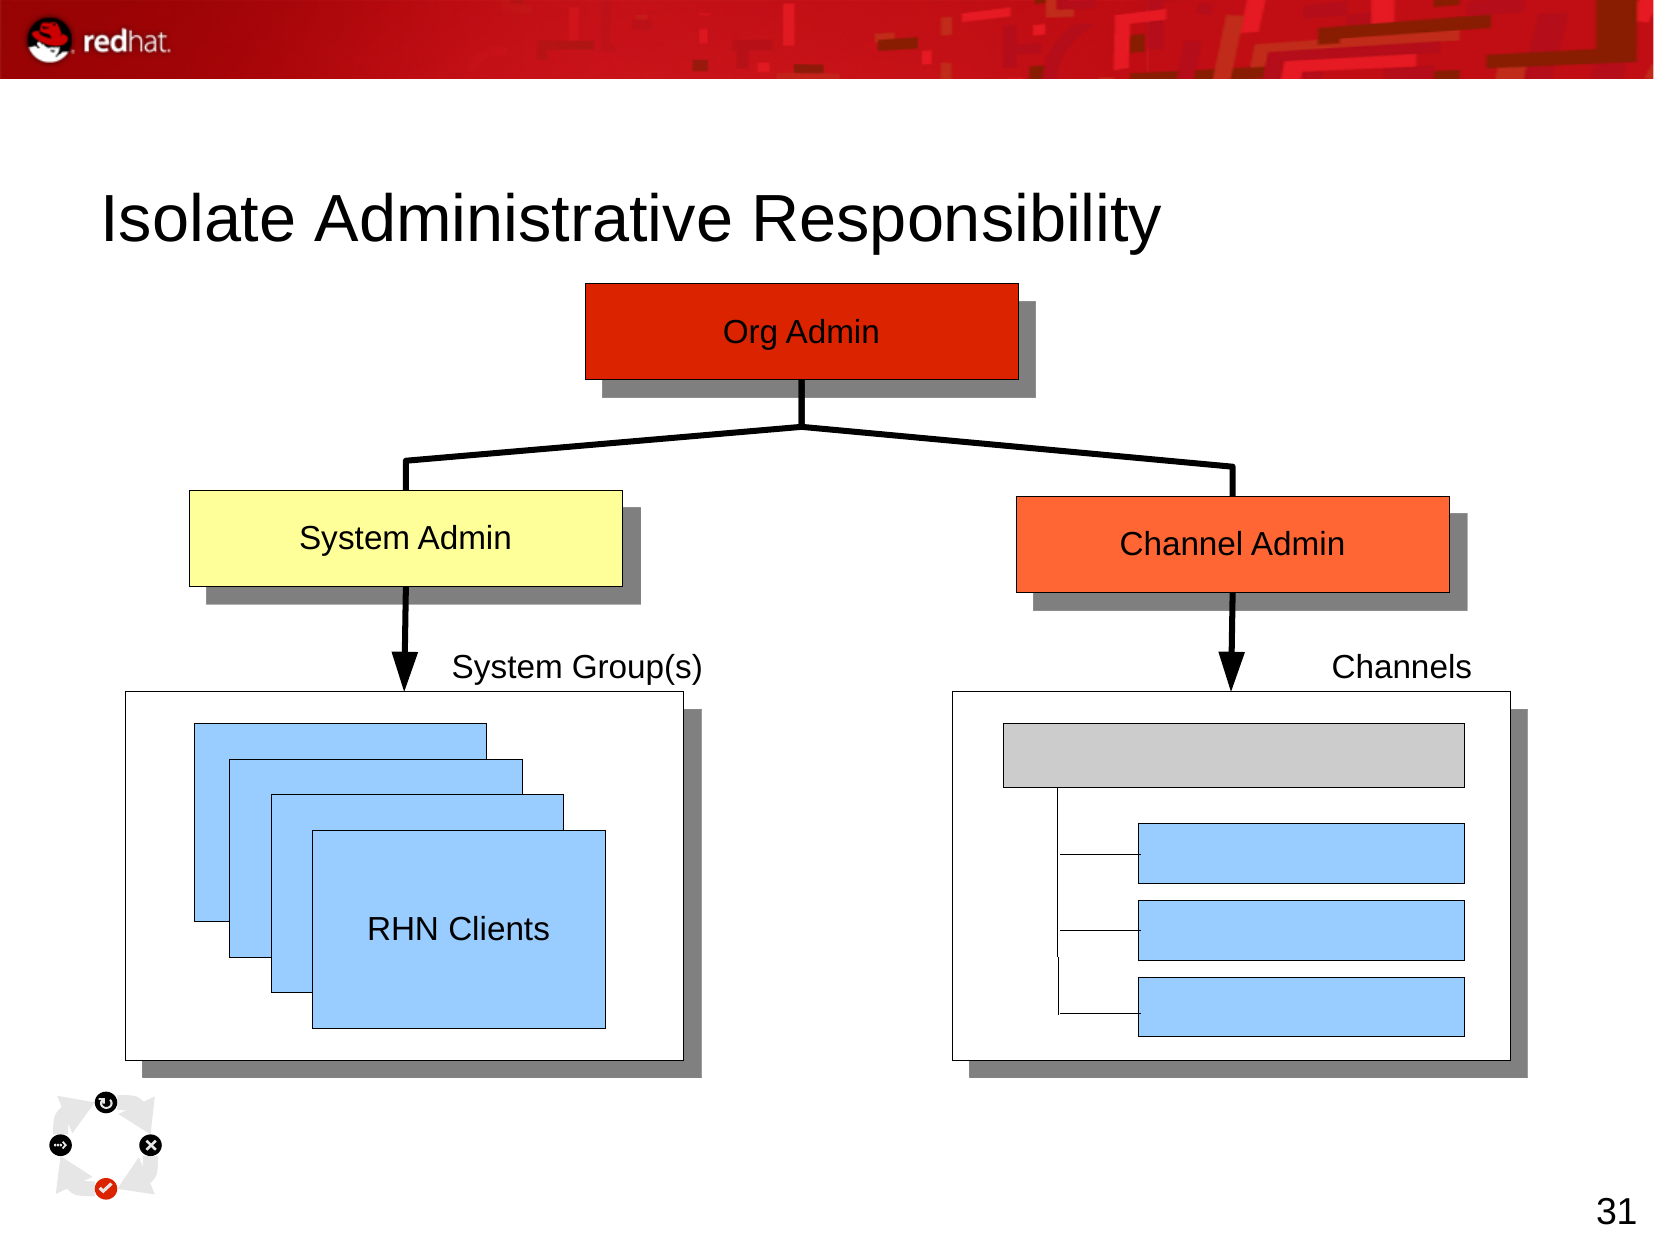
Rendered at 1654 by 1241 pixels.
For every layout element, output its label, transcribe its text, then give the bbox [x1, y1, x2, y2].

text_box System Admin [189, 490, 623, 587]
title Isolate Administrative Responsibility [100, 171, 1506, 266]
text_box [49, 1134, 72, 1157]
text_box [94, 1091, 118, 1114]
text_box Channels [1316, 640, 1527, 718]
text_box [952, 691, 1511, 1061]
text_box Org Admin [585, 283, 1019, 380]
picture [0, 0, 1654, 79]
text_box [139, 1134, 162, 1157]
text_box Channel Admin [1016, 496, 1450, 593]
text_box [125, 691, 684, 1061]
text_box [94, 1177, 118, 1200]
text_box System Group(s) [436, 640, 789, 718]
text_box RHN Clients [312, 830, 606, 1029]
